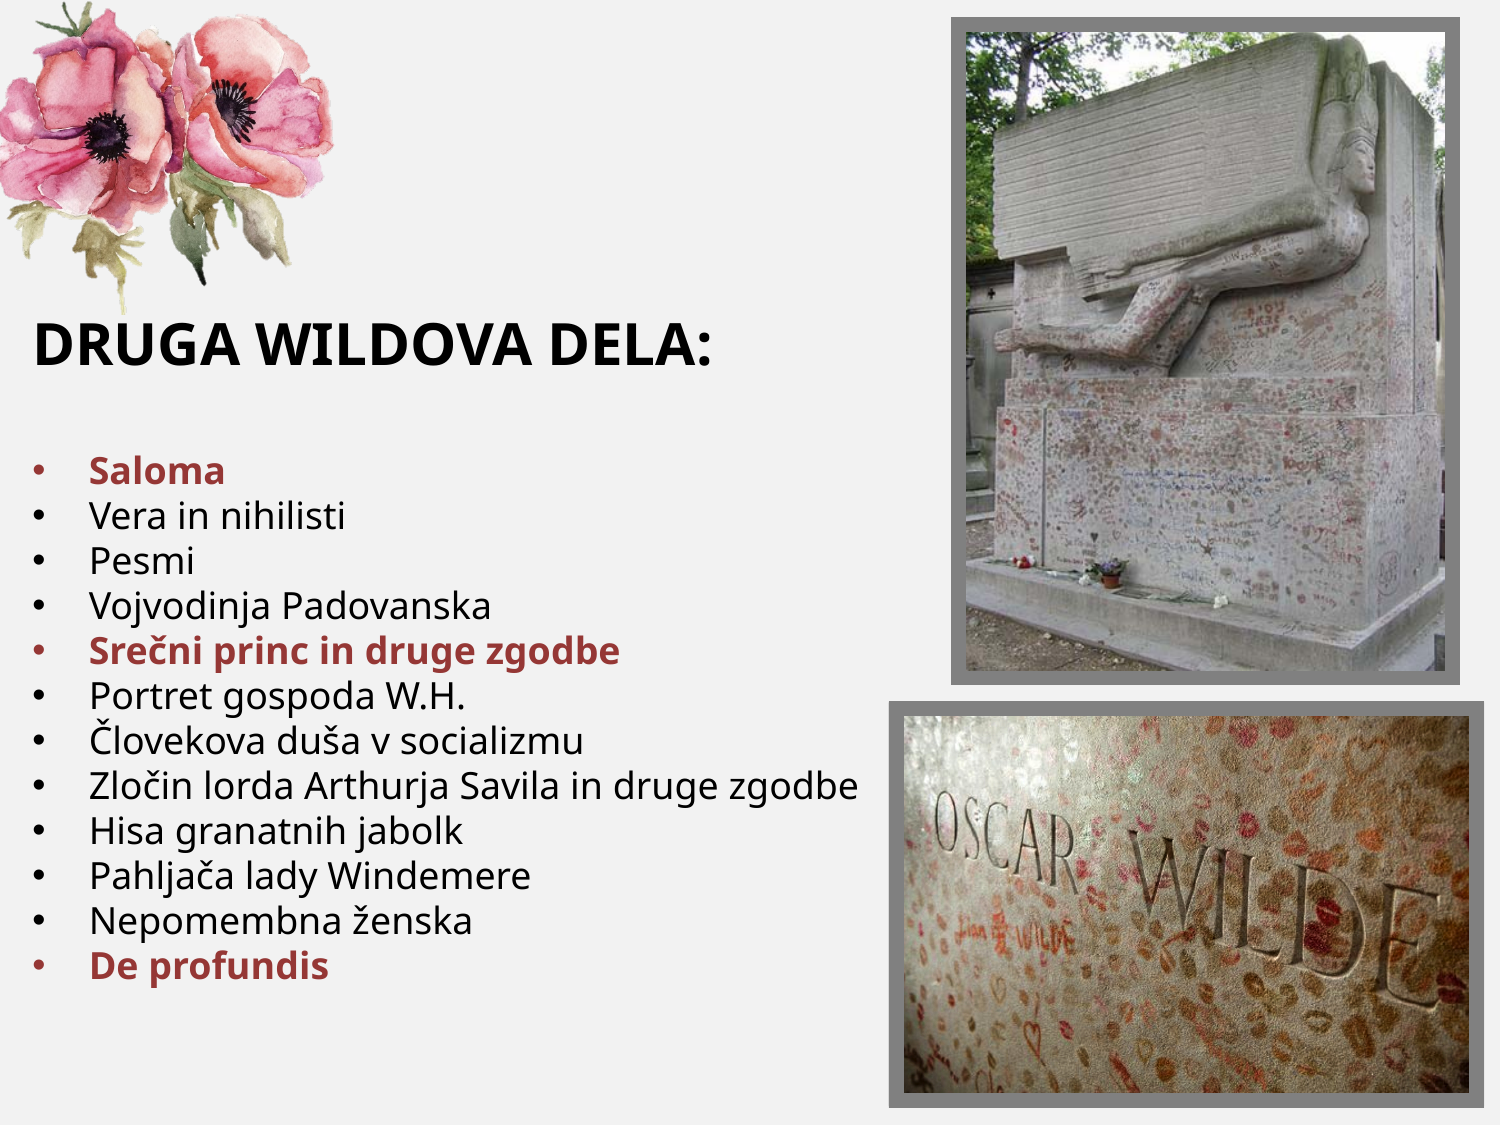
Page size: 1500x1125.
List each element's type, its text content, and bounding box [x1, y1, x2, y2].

picture [965, 31, 1446, 671]
picture [0, 0, 363, 315]
text_box DRUGA WILDOVA DELA: Saloma Vera in nihilisti Pesmi Vojvodinja Padovanska Srečni princ in druge zgodbe Portret gospoda W.H. Človekova duša v socializmu Zločin lorda Arthurja Savila in druge zgodbe Hisa granatnih jabolk Pahljača lady Windemere Nepomembna ženska De profundis [17, 299, 931, 1035]
picture [903, 716, 1470, 1094]
